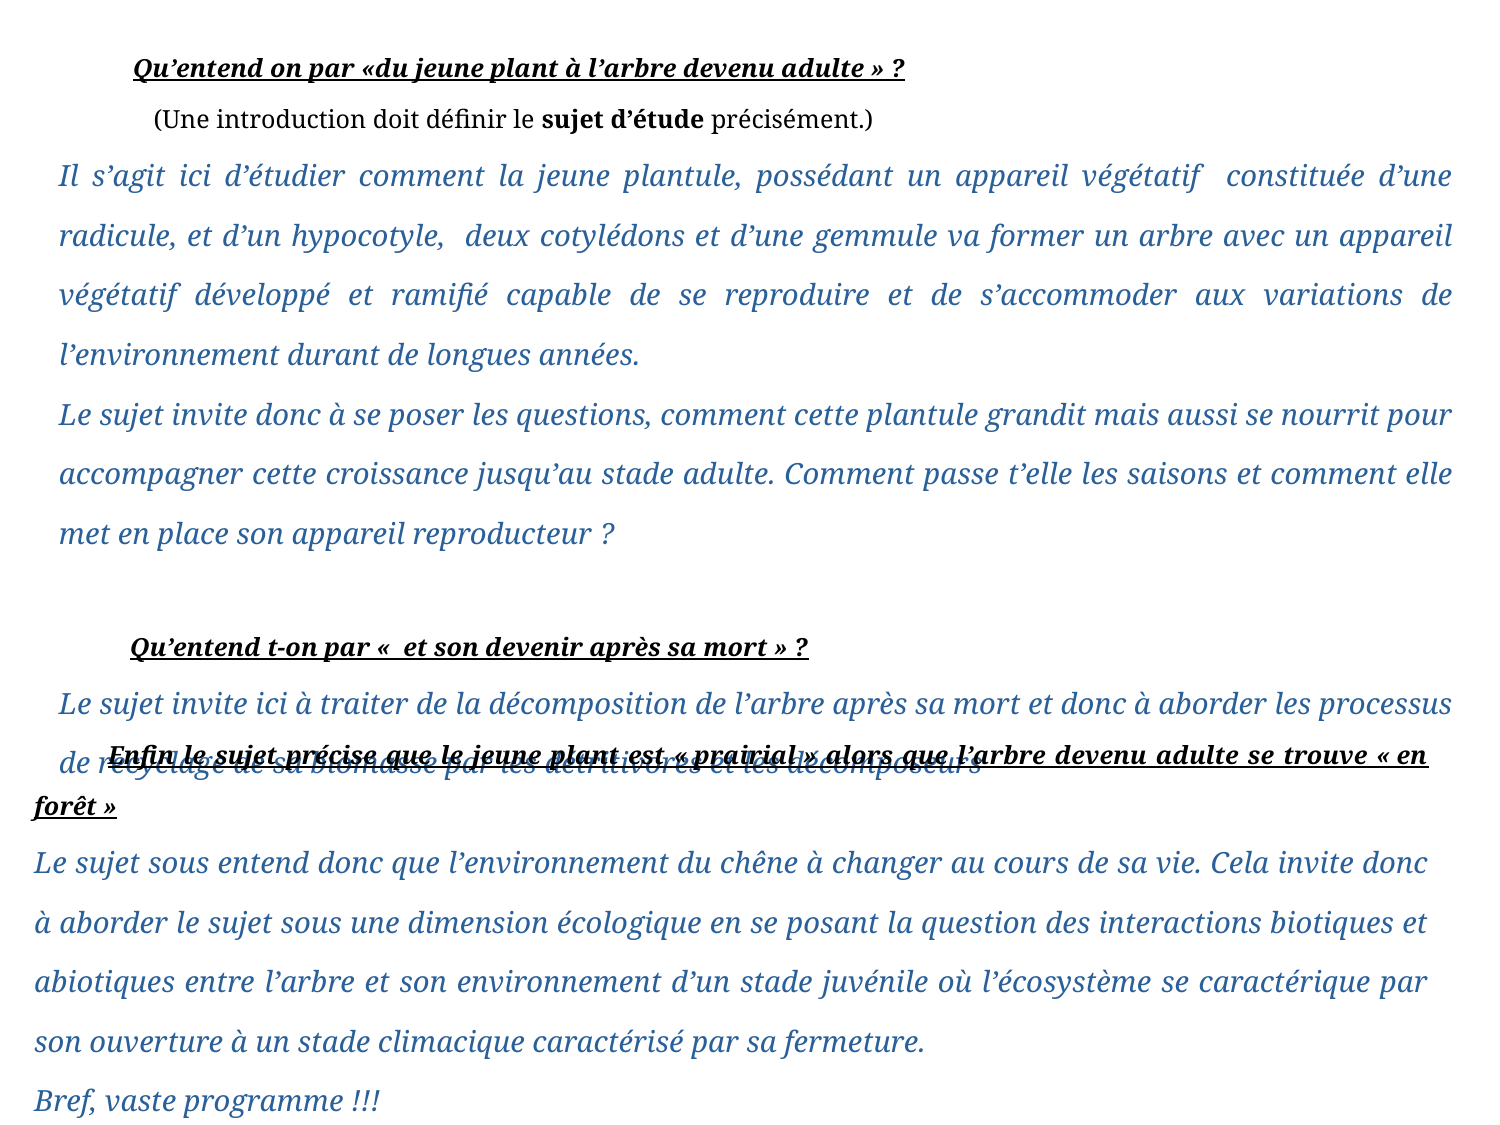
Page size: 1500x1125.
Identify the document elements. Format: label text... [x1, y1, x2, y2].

text_box Enfin le sujet précise que le jeune plant est « prairial » alors que l’arbre devenu adulte se trouve « en forêt » Le sujet sous entend donc que l’environnement du chêne à changer au cours de sa vie. Cela invite donc à aborder le sujet sous une dimension écologique en se posant la question des interactions biotiques et abiotiques entre l’arbre et son environnement d’un stade juvénile où l’écosystème se caractérique par son ouverture à un stade climacique caractérisé par sa fermeture. Bref, vaste programme !!! [34, 720, 1430, 1056]
text_box Qu’entend on par «du jeune plant à l’arbre devenu adulte » ? (Une introduction doit définir le sujet d’étude précisément.) Il s’agit ici d’étudier comment la jeune plantule, possédant un appareil végétatif constituée d’une radicule, et d’un hypocotyle, deux cotylédons et d’une gemmule va former un arbre avec un appareil végétatif développé et ramifié capable de se reproduire et de s’accommoder aux variations de l’environnement durant de longues années. Le sujet invite donc à se poser les questions, comment cette plantule grandit mais aussi se nourrit pour accompagner cette croissance jusqu’au stade adulte. Comment passe t’elle les saisons et comment elle met en place son appareil reproducteur ? Qu’entend t-on par « et son devenir après sa mort » ? Le sujet invite ici à traiter de la décomposition de l’arbre après sa mort et donc à aborder les processus de recyclage de sa biomasse par les détritivores et les décomposeurs [59, 33, 1455, 686]
